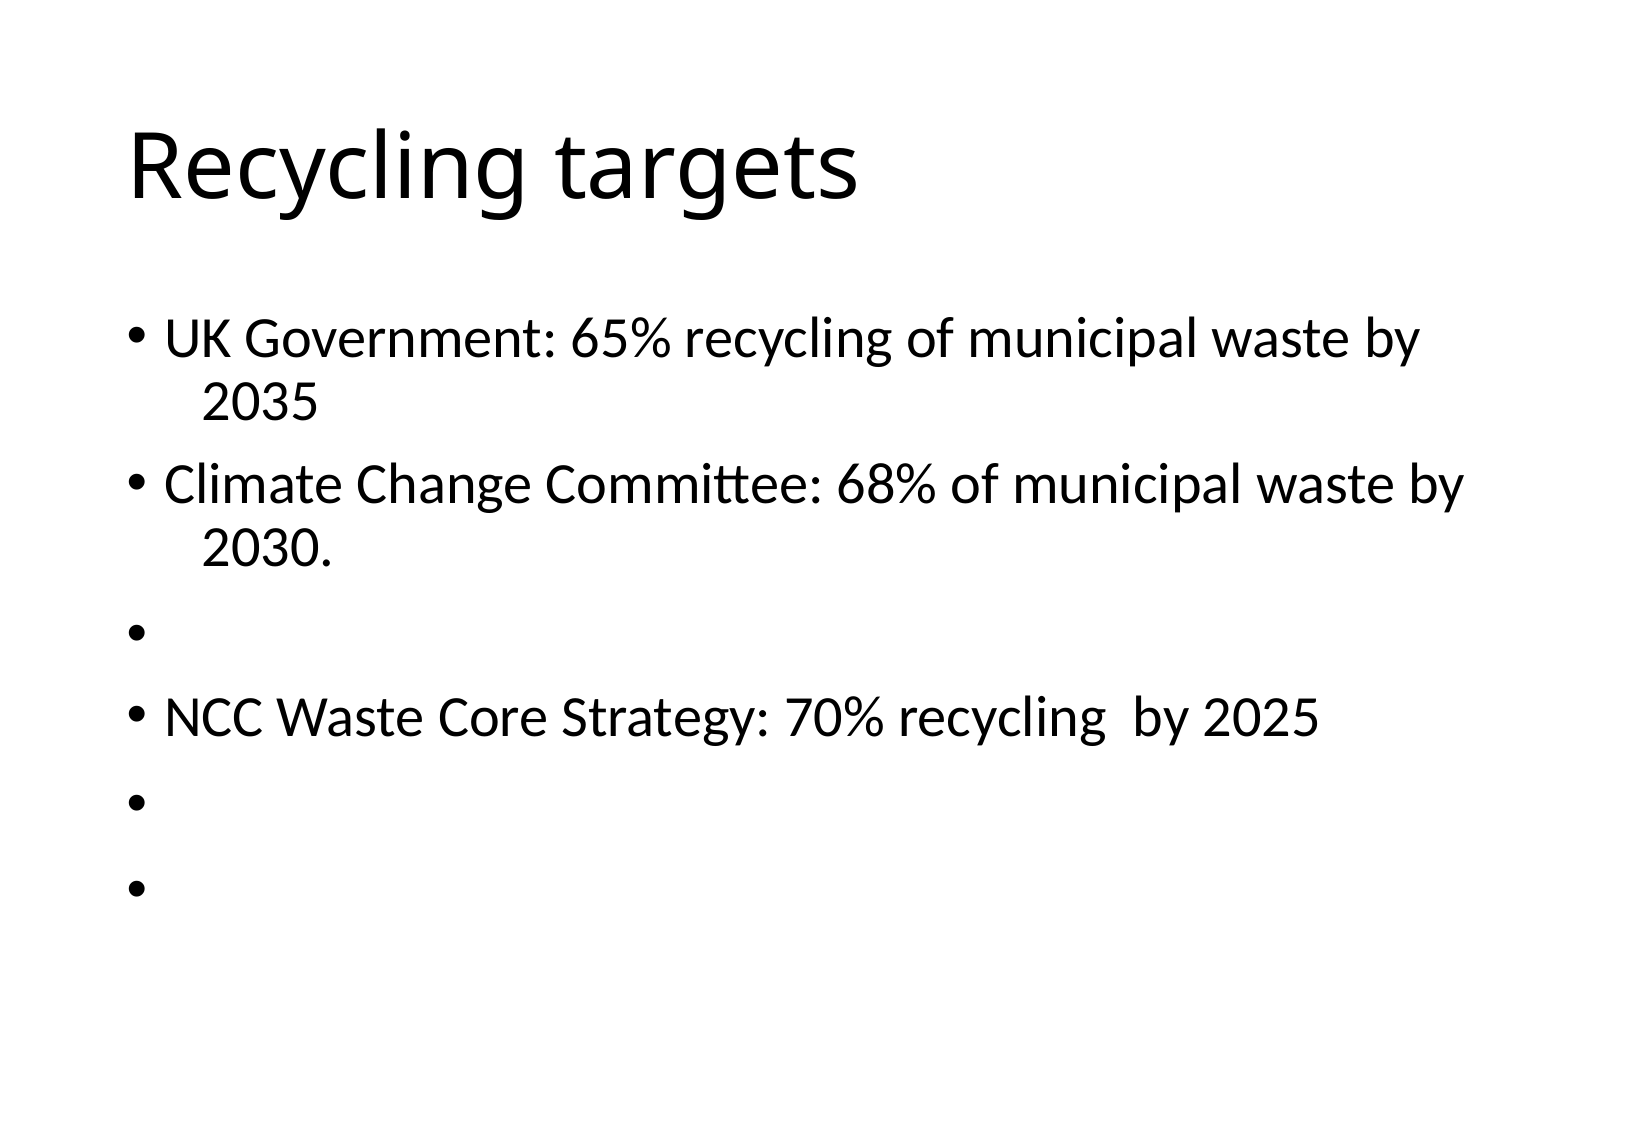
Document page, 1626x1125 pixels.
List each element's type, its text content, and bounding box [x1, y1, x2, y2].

list UK Government: 65% recycling of municipal waste by 2035 Climate Change Committee: 68% of municipal waste by 2030. NCC Waste Core Strategy: 70% recycling by 2025 [111, 299, 1514, 1014]
title Recycling targets [111, 59, 1514, 278]
